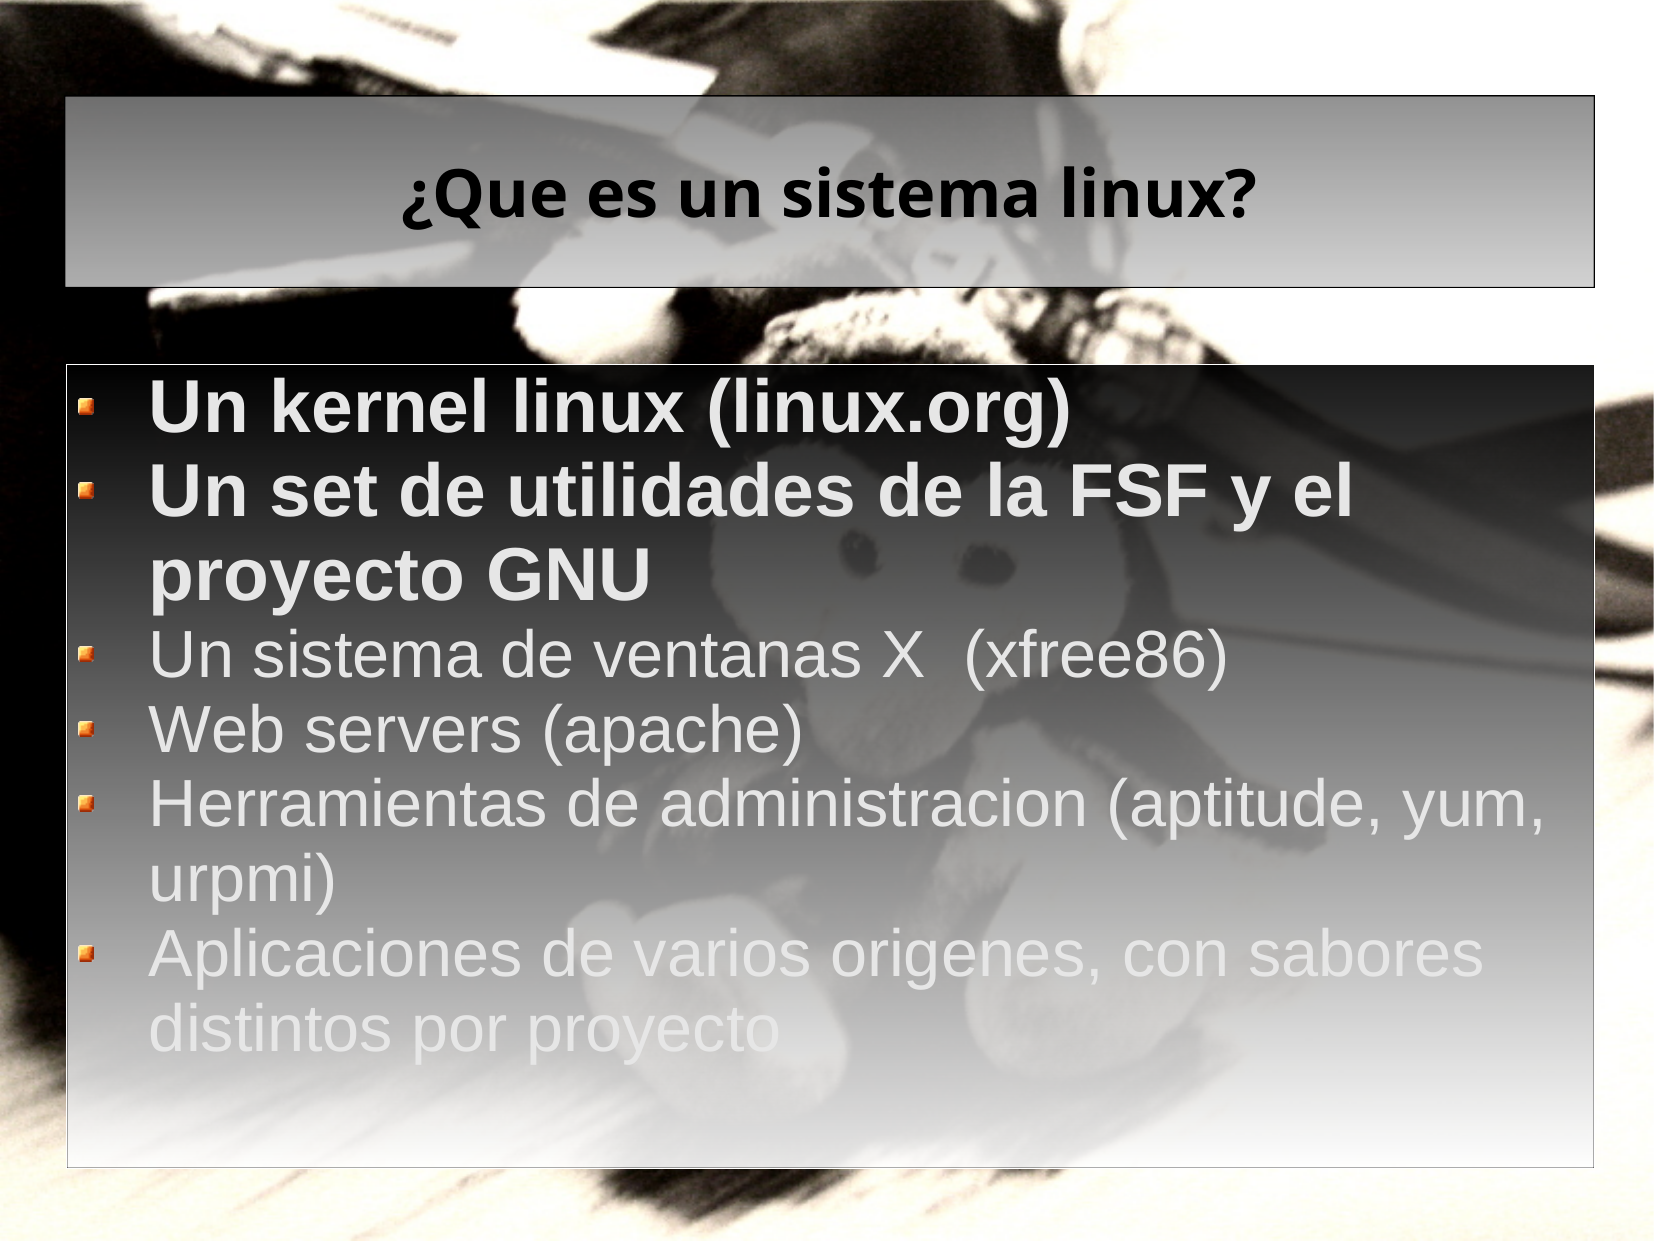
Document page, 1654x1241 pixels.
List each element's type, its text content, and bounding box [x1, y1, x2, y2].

list Un kernel linux (linux.org) Un set de utilidades de la FSF y el proyecto GNU Un sistema de ventanas X (xfree86) Web servers (apache) Herramientas de administracion (aptitude, yum, urpmi) Aplicaciones de varios origenes, con sabores distintos por proyecto [66, 364, 1595, 1169]
title ¿Que es un sistema linux? [64, 95, 1595, 288]
picture [0, 0, 1654, 1241]
